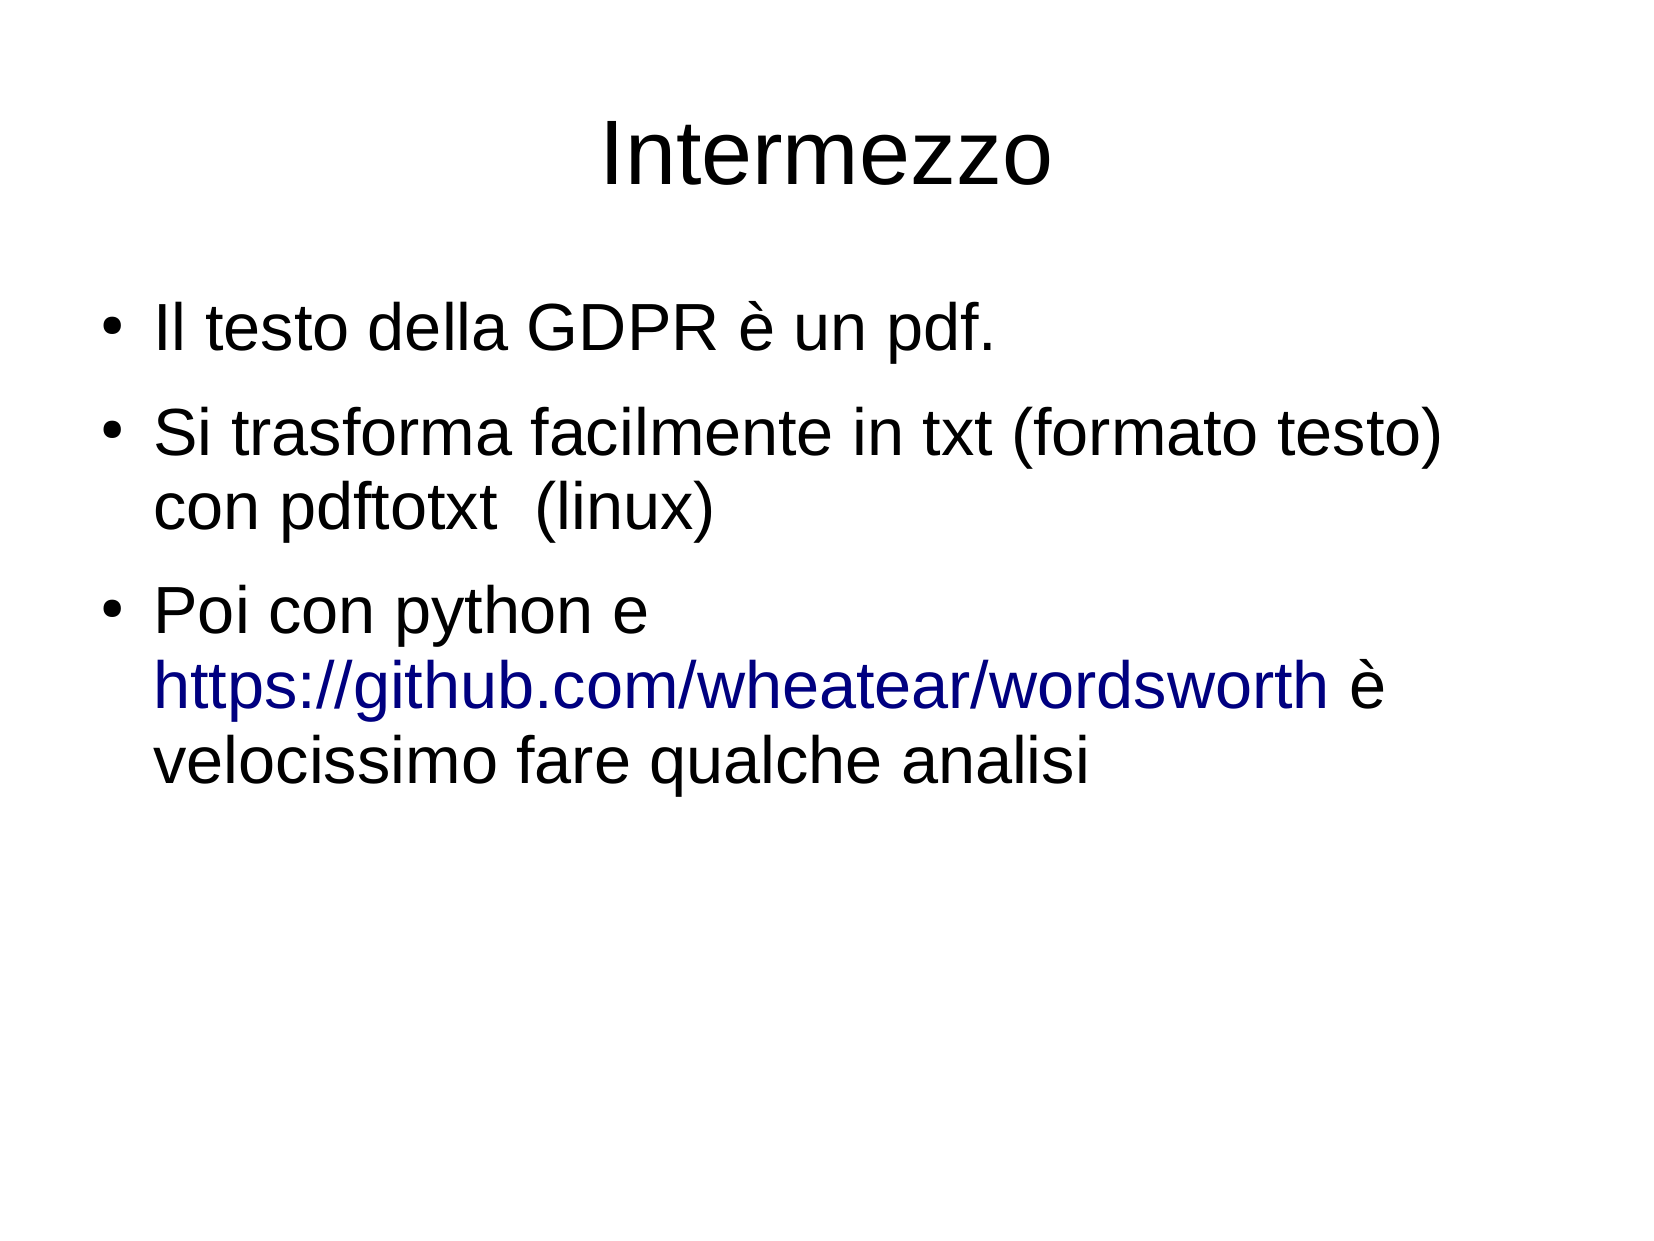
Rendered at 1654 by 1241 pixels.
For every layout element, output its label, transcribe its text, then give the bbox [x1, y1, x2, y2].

list Il testo della GDPR è un pdf. Si trasforma facilmente in txt (formato testo) con pdftotxt (linux) Poi con python e https://github.com/wheatear/wordsworth è velocissimo fare qualche analisi [82, 290, 1571, 1010]
title Intermezzo [82, 49, 1571, 257]
